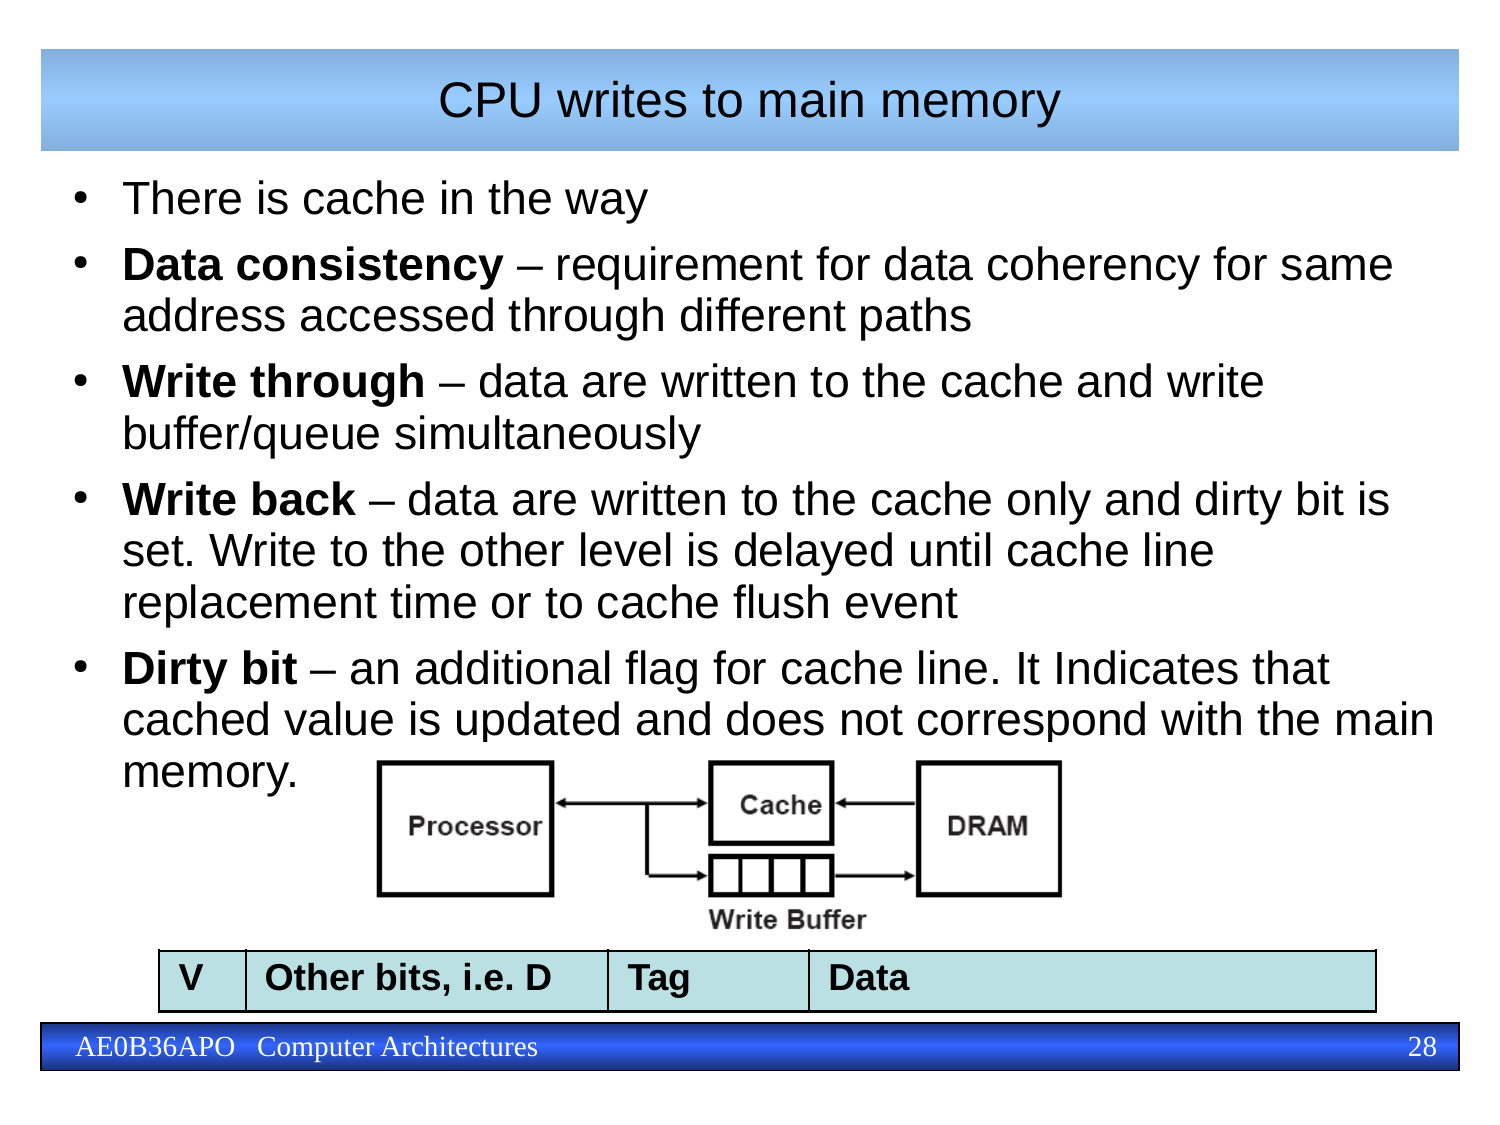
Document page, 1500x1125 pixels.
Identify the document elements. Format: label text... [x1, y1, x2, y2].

list There is cache in the way Data consistency – requirement for data coherency for same address accessed through different paths Write through – data are written to the cache and write buffer/queue simultaneously Write back – data are written to the cache only and dirty bit is set. Write to the other level is delayed until cache line replacement time or to cache flush event Dirty bit – an additional flag for cache line. It Indicates that cached value is updated and does not correspond with the main memory. [56, 172, 1444, 800]
table_header Data [810, 952, 1375, 1010]
table_header Other bits, i.e. D [247, 952, 607, 1010]
table_header V [160, 952, 245, 1010]
picture [348, 742, 1095, 941]
title CPU writes to main memory [41, 49, 1459, 151]
table_header Tag [609, 952, 808, 1010]
